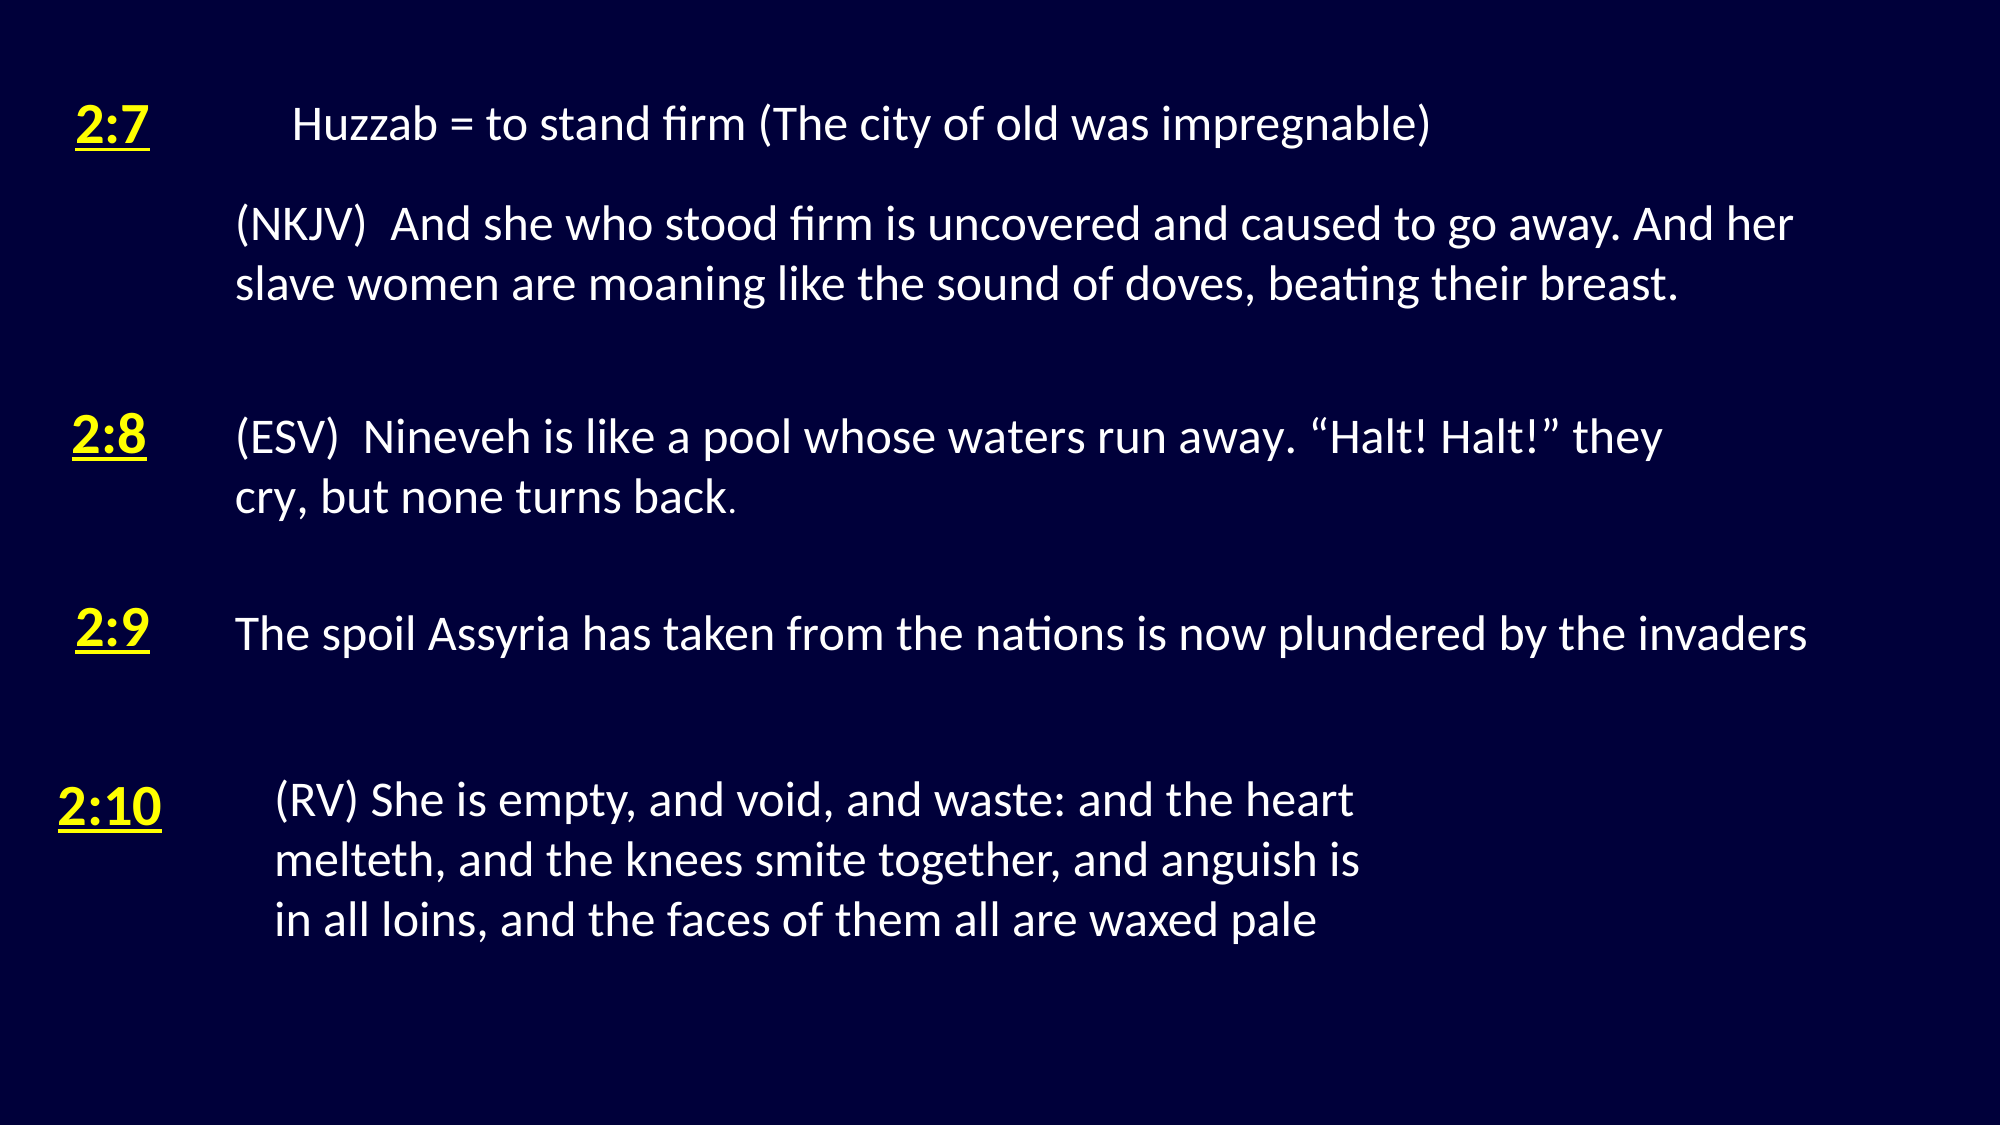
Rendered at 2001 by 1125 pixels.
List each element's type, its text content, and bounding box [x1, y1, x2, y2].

text_box 2:9 [60, 580, 187, 667]
text_box (NKJV) And she who stood firm is uncovered and caused to go away. And her slave women are moaning like the sound of doves, beating their breast. [219, 183, 1907, 380]
text_box (ESV) Nineveh is like a pool whose waters run away. “Halt! Halt!” they cry, but none turns back. [219, 395, 1720, 533]
text_box (RV) She is empty, and void, and waste: and the heart melteth, and the knees smite together, and anguish is in all loins, and the faces of them all are waxed pale [259, 759, 1408, 956]
text_box 2:8 [56, 387, 184, 474]
text_box The spoil Assyria has taken from the nations is now plundered by the invaders [219, 592, 1893, 669]
text_box 2:10 [42, 759, 187, 845]
text_box 2:7 [60, 78, 187, 164]
text_box Huzzab = to stand firm (The city of old was impregnable) [276, 83, 1639, 159]
